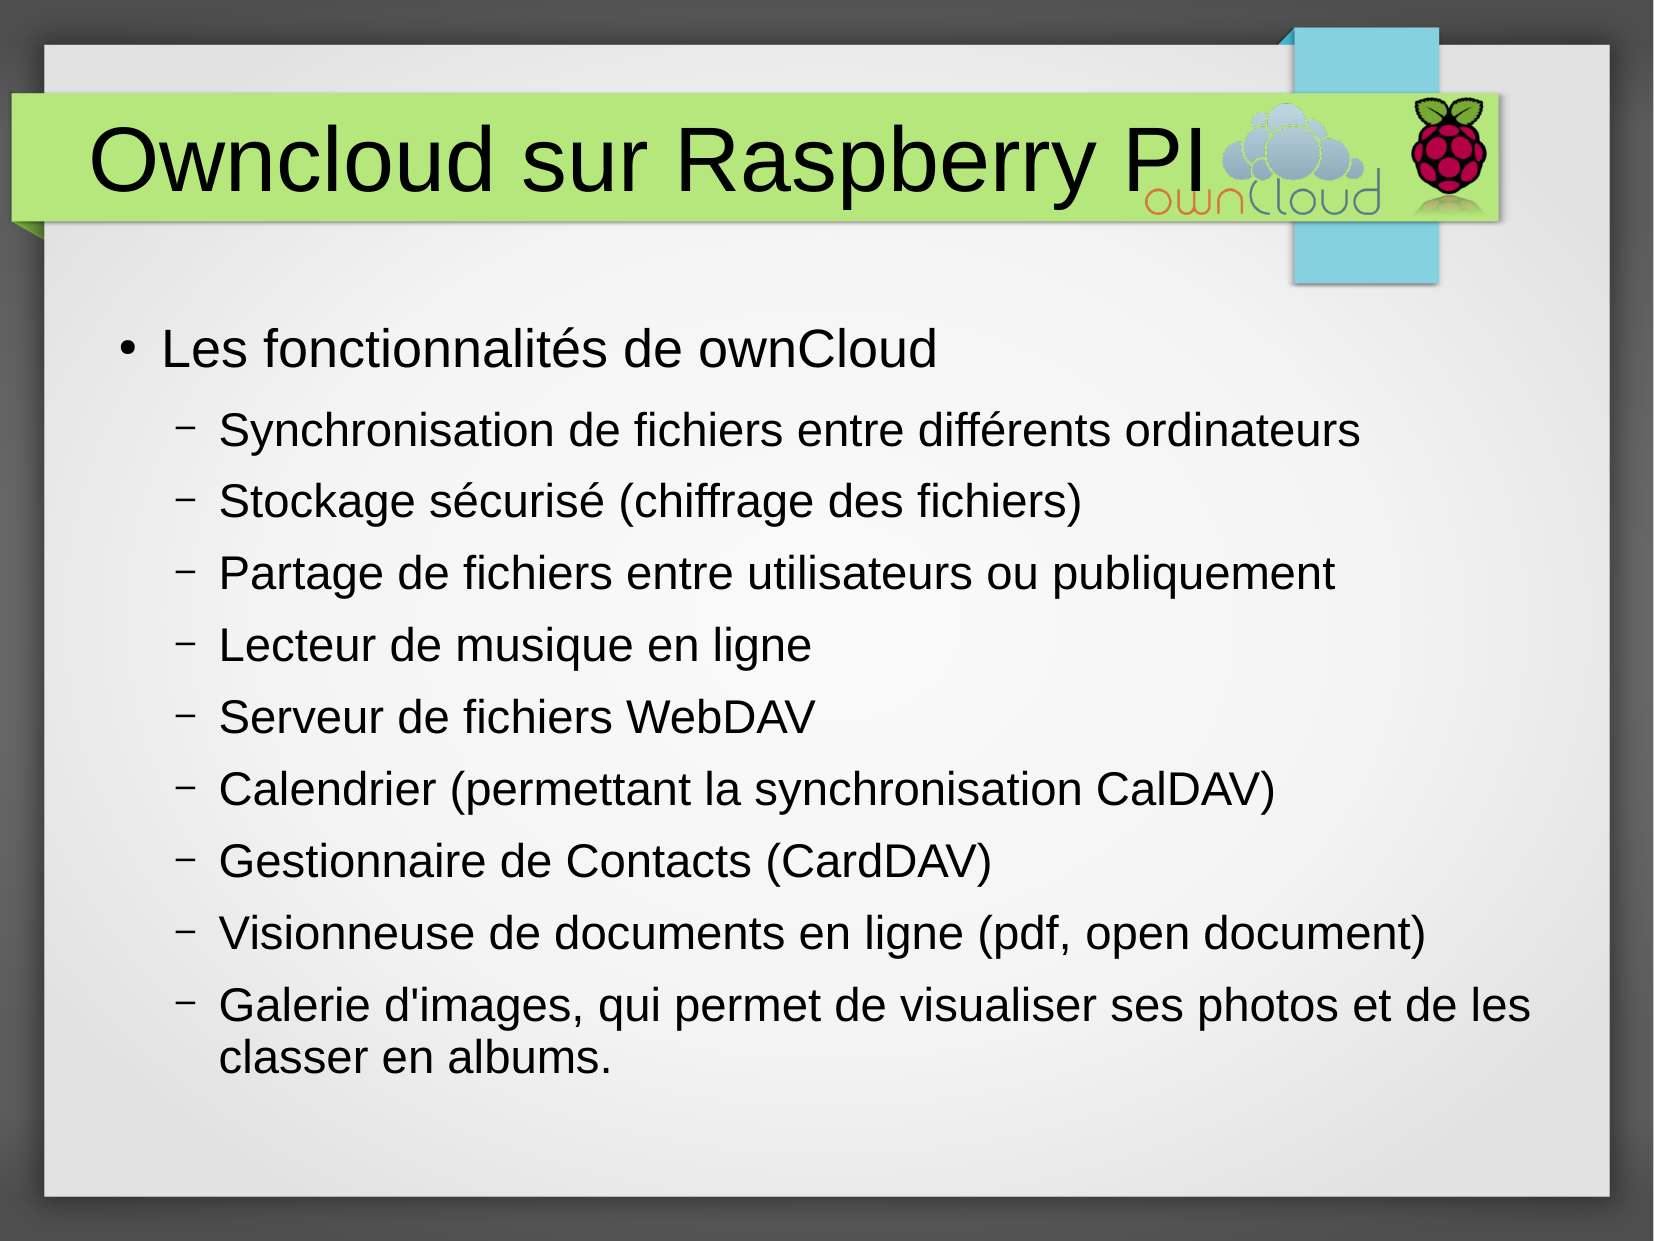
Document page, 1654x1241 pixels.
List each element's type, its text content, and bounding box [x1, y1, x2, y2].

picture [0, 0, 1654, 1241]
title Owncloud sur Raspberry PI [70, 106, 1229, 213]
list Les fonctionnalités de ownCloud Synchronisation de fichiers entre différents ordinateurs Stockage sécurisé (chiffrage des fichiers) Partage de fichiers entre utilisateurs ou publiquement Lecteur de musique en ligne Serveur de fichiers WebDAV Calendrier (permettant la synchronisation CalDAV) Gestionnaire de Contacts (CardDAV) Visionneuse de documents en ligne (pdf, open document) Galerie d'images, qui permet de visualiser ses photos et de les classer en albums. [103, 318, 1560, 1087]
